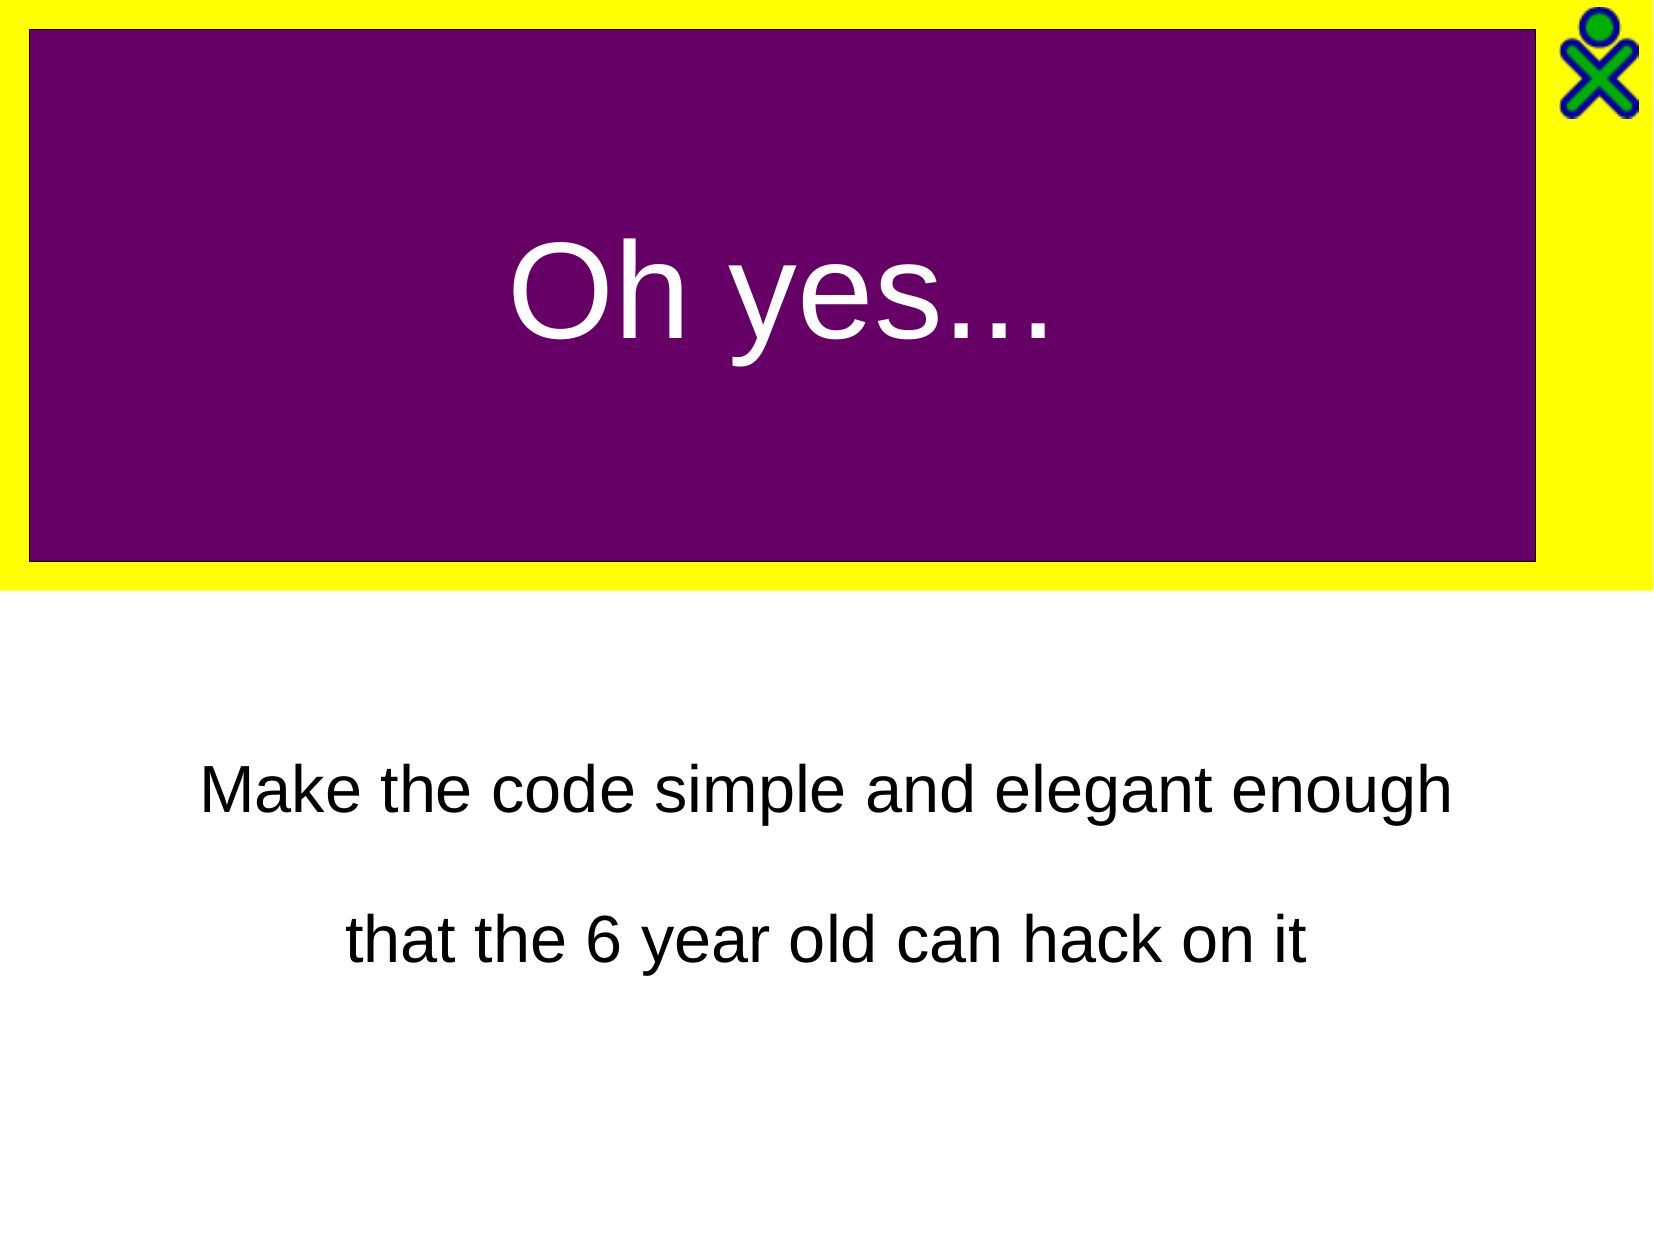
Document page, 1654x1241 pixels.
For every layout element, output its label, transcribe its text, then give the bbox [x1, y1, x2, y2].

title Oh yes... [59, 56, 1506, 525]
subtitle Make the code simple and elegant enough that the 6 year old can hack on it [82, 627, 1571, 1102]
picture [1559, 7, 1639, 119]
